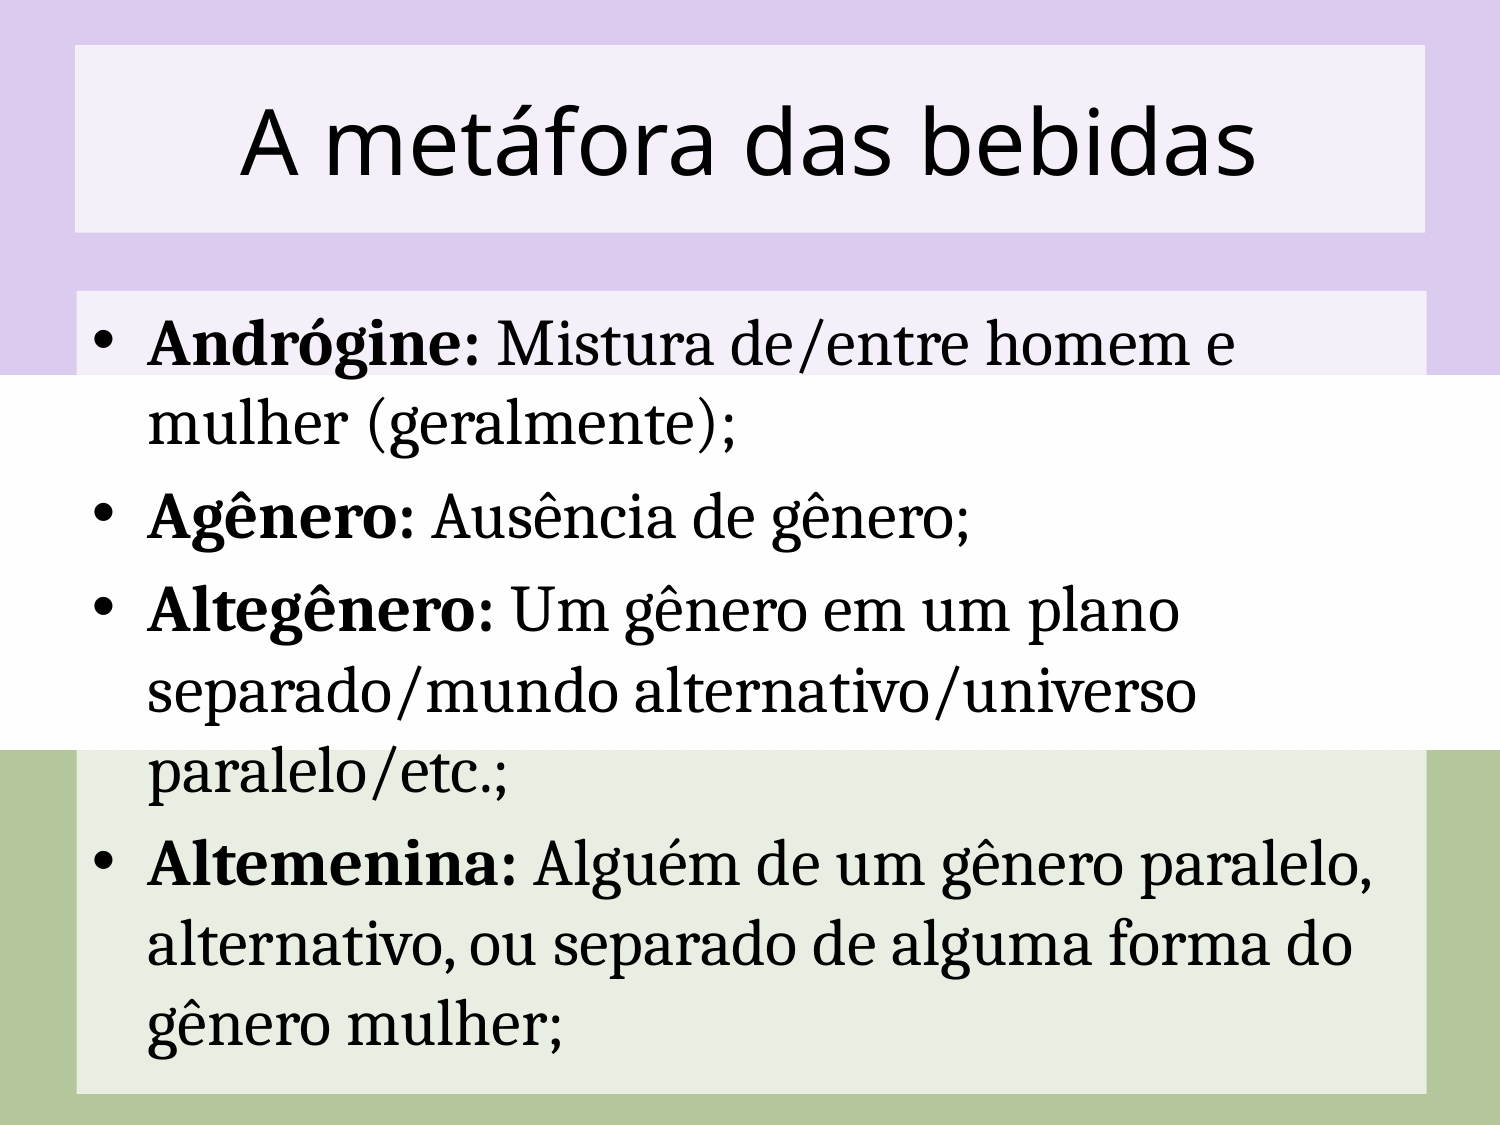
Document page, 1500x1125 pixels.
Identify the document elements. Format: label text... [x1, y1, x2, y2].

list Andrógine: Mistura de/entre homem e mulher (geralmente); Agênero: Ausência de gênero; Altegênero: Um gênero em um plano separado/mundo alternativo/universo paralelo/etc.; Altemenina: Alguém de um gênero paralelo, alternativo, ou separado de alguma forma do gênero mulher; [76, 290, 1427, 1094]
title A metáfora das bebidas [75, 45, 1425, 233]
